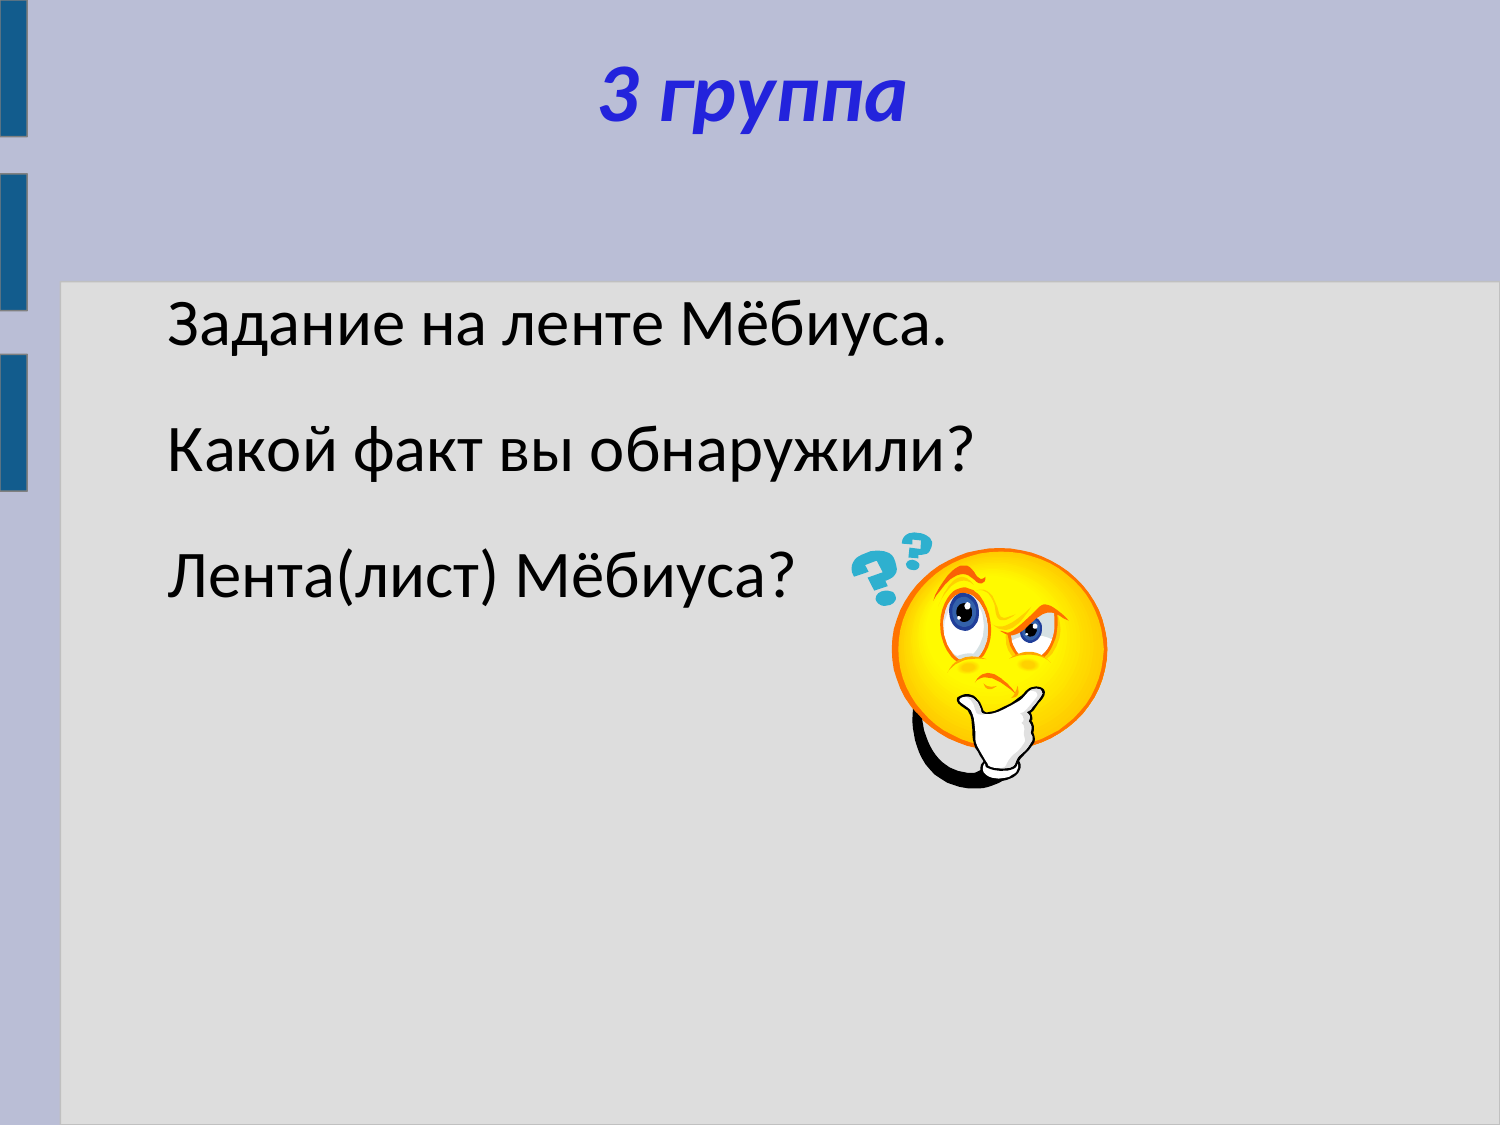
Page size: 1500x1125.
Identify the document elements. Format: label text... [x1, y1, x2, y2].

picture [850, 531, 1109, 790]
text_box Задание на ленте Мёбиуса. Какой факт вы обнаружили? Лента(лист) Мёбиуса? [153, 271, 1312, 814]
text_box 3 группа [212, 31, 1311, 225]
